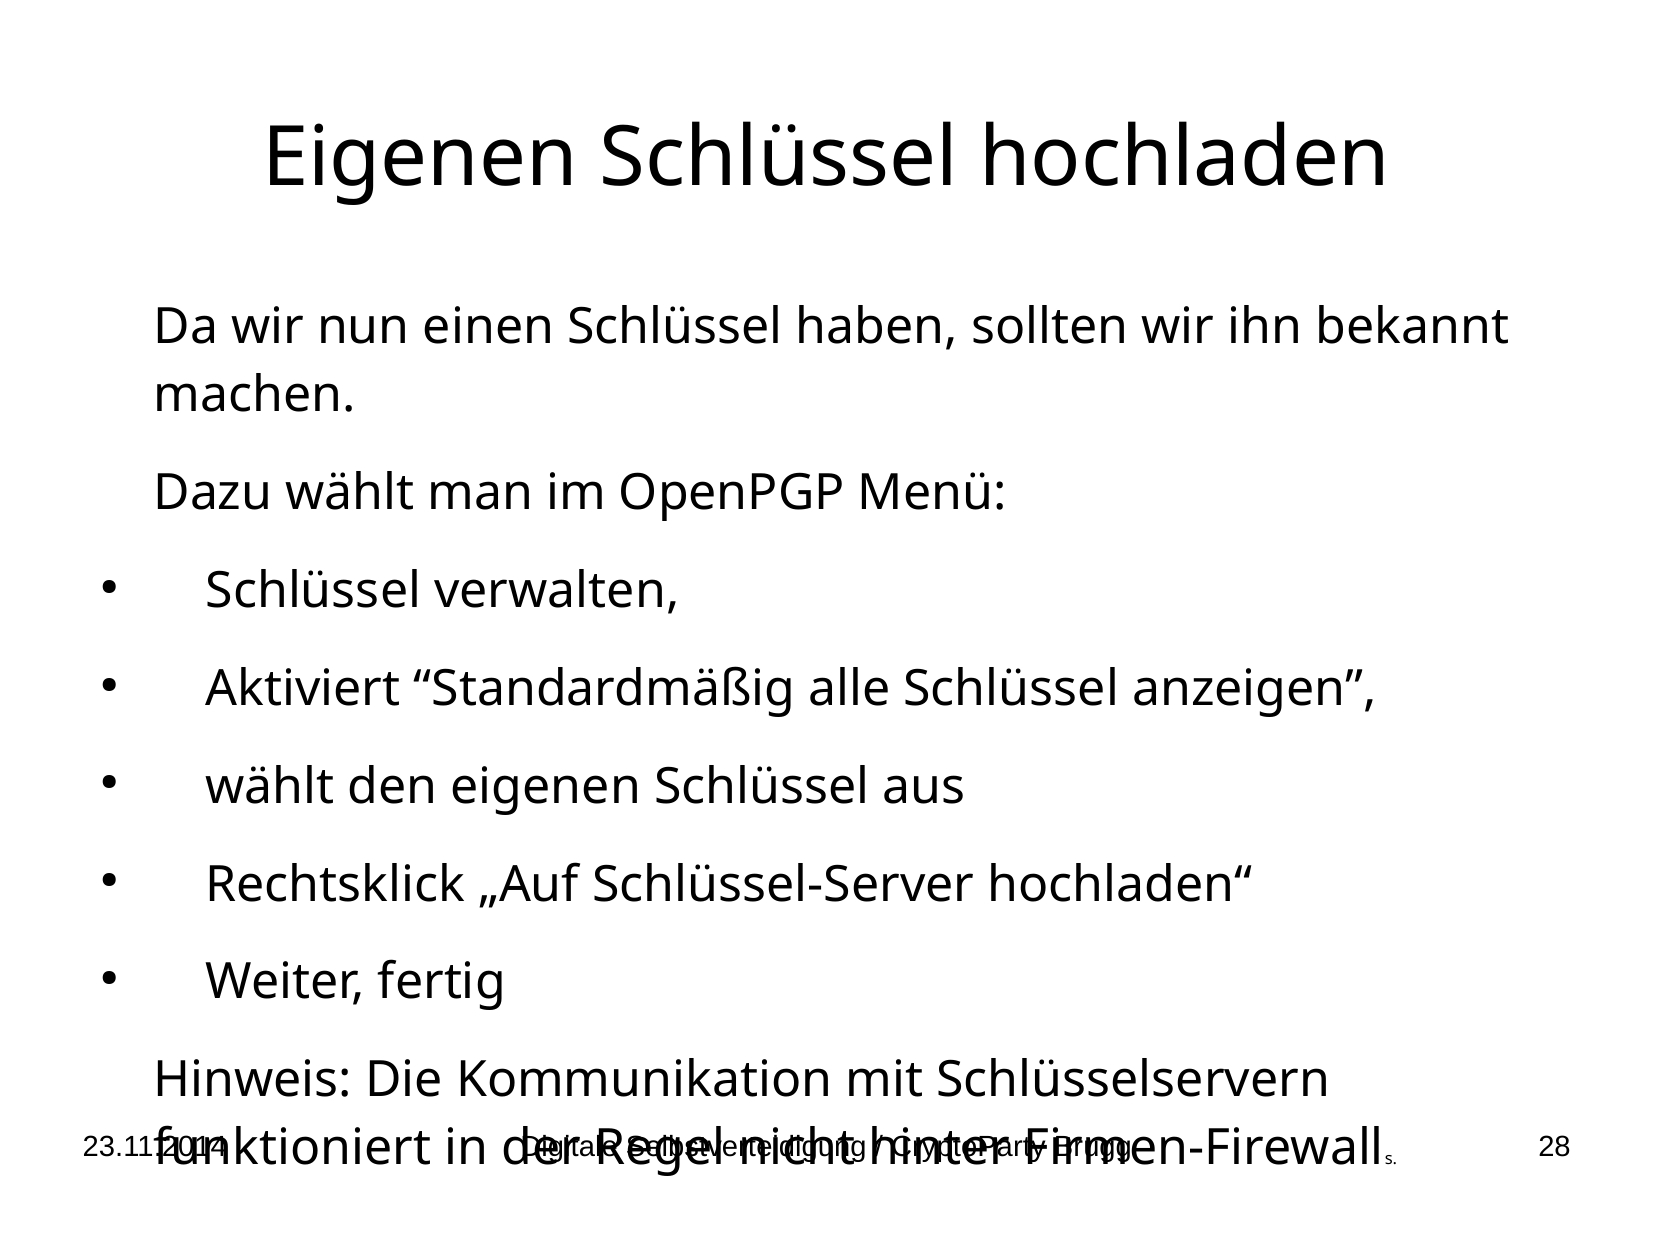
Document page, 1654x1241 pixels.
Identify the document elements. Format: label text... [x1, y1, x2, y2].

title Eigenen Schlüssel hochladen [82, 49, 1571, 257]
list Da wir nun einen Schlüssel haben, sollten wir ihn bekannt machen. Dazu wählt man im OpenPGP Menü: Schlüssel verwalten, Aktiviert “Standardmäßig alle Schlüssel anzeigen”, wählt den eigenen Schlüssel aus Rechtsklick „Auf Schlüssel-Server hochladen“ Weiter, fertig Hinweis: Die Kommunikation mit Schlüsselservern funktioniert in der Regel nicht hinter Firmen-Firewalls. [82, 290, 1571, 1171]
